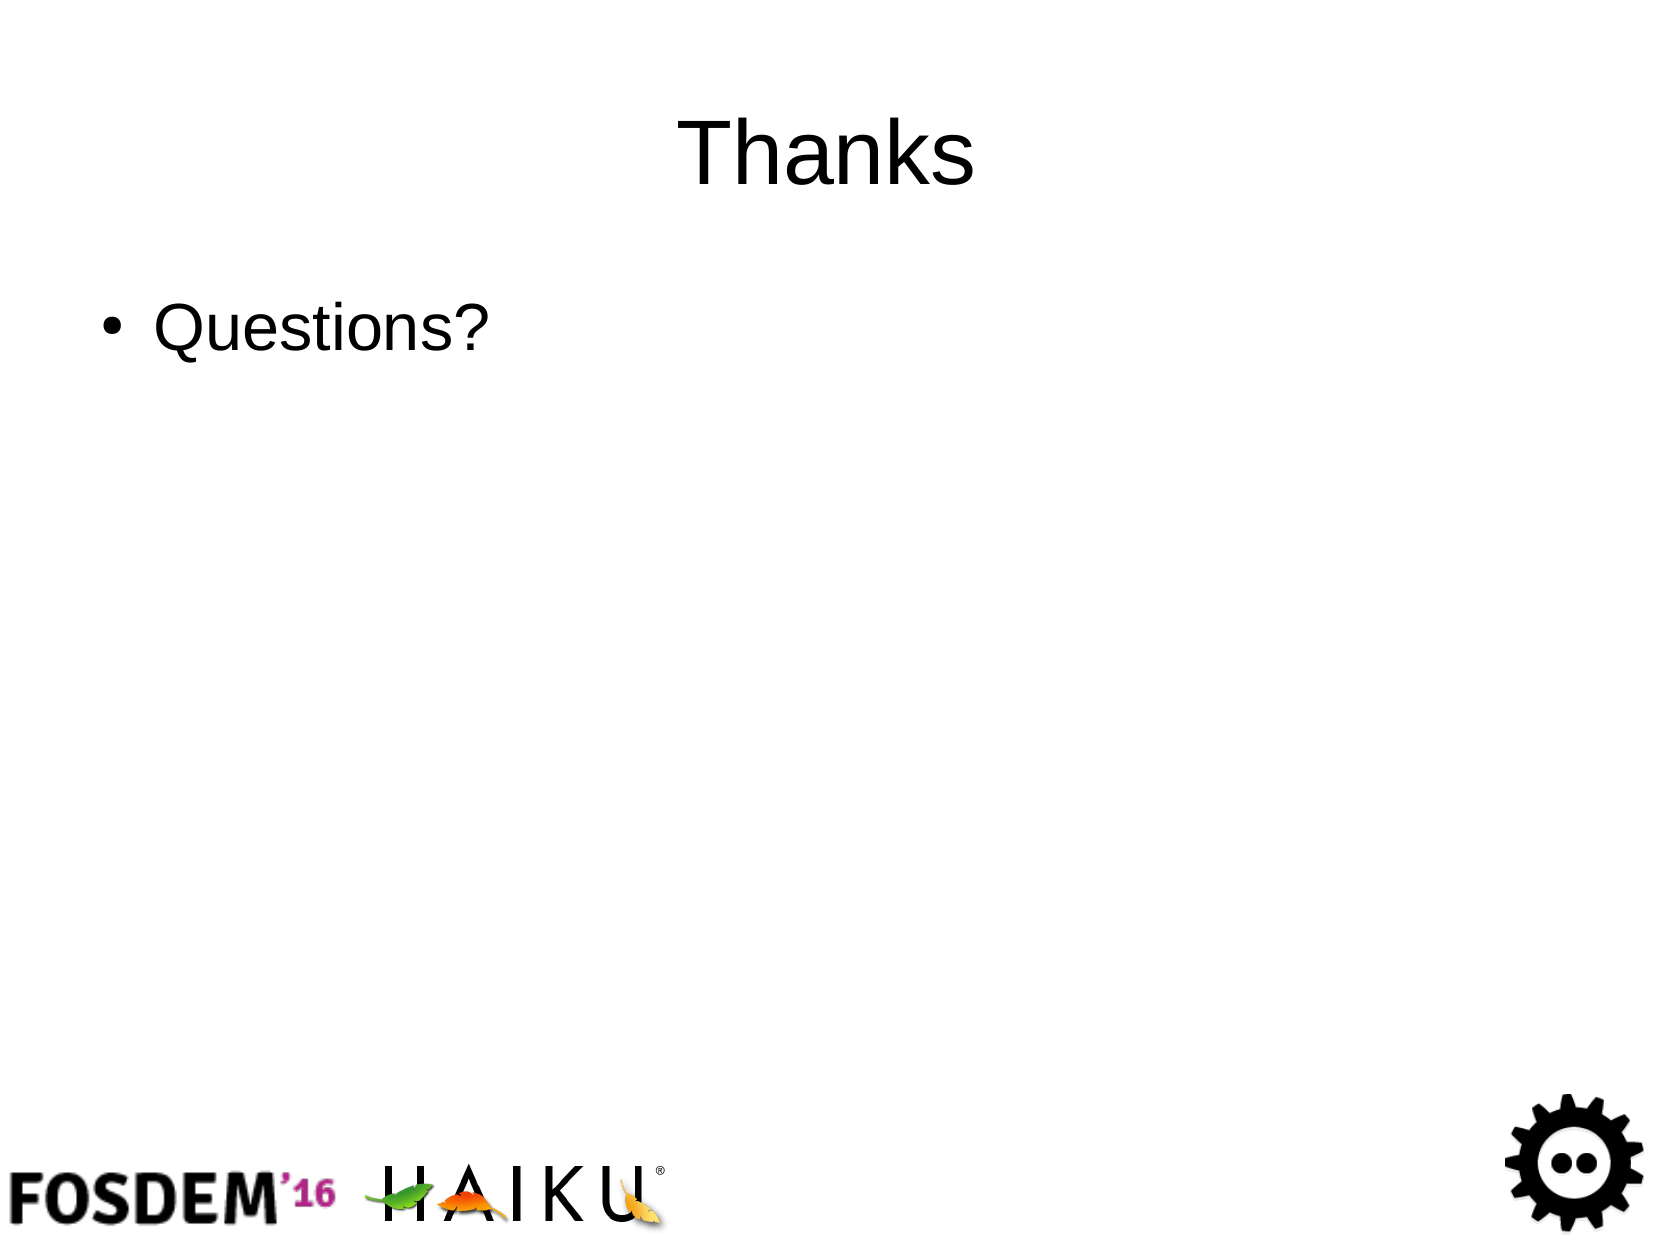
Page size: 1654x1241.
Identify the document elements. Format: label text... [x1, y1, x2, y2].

picture [0, 1152, 350, 1241]
title Thanks [82, 49, 1571, 257]
picture [363, 1163, 670, 1235]
picture [1505, 1094, 1648, 1235]
list Questions? [82, 290, 1571, 1010]
